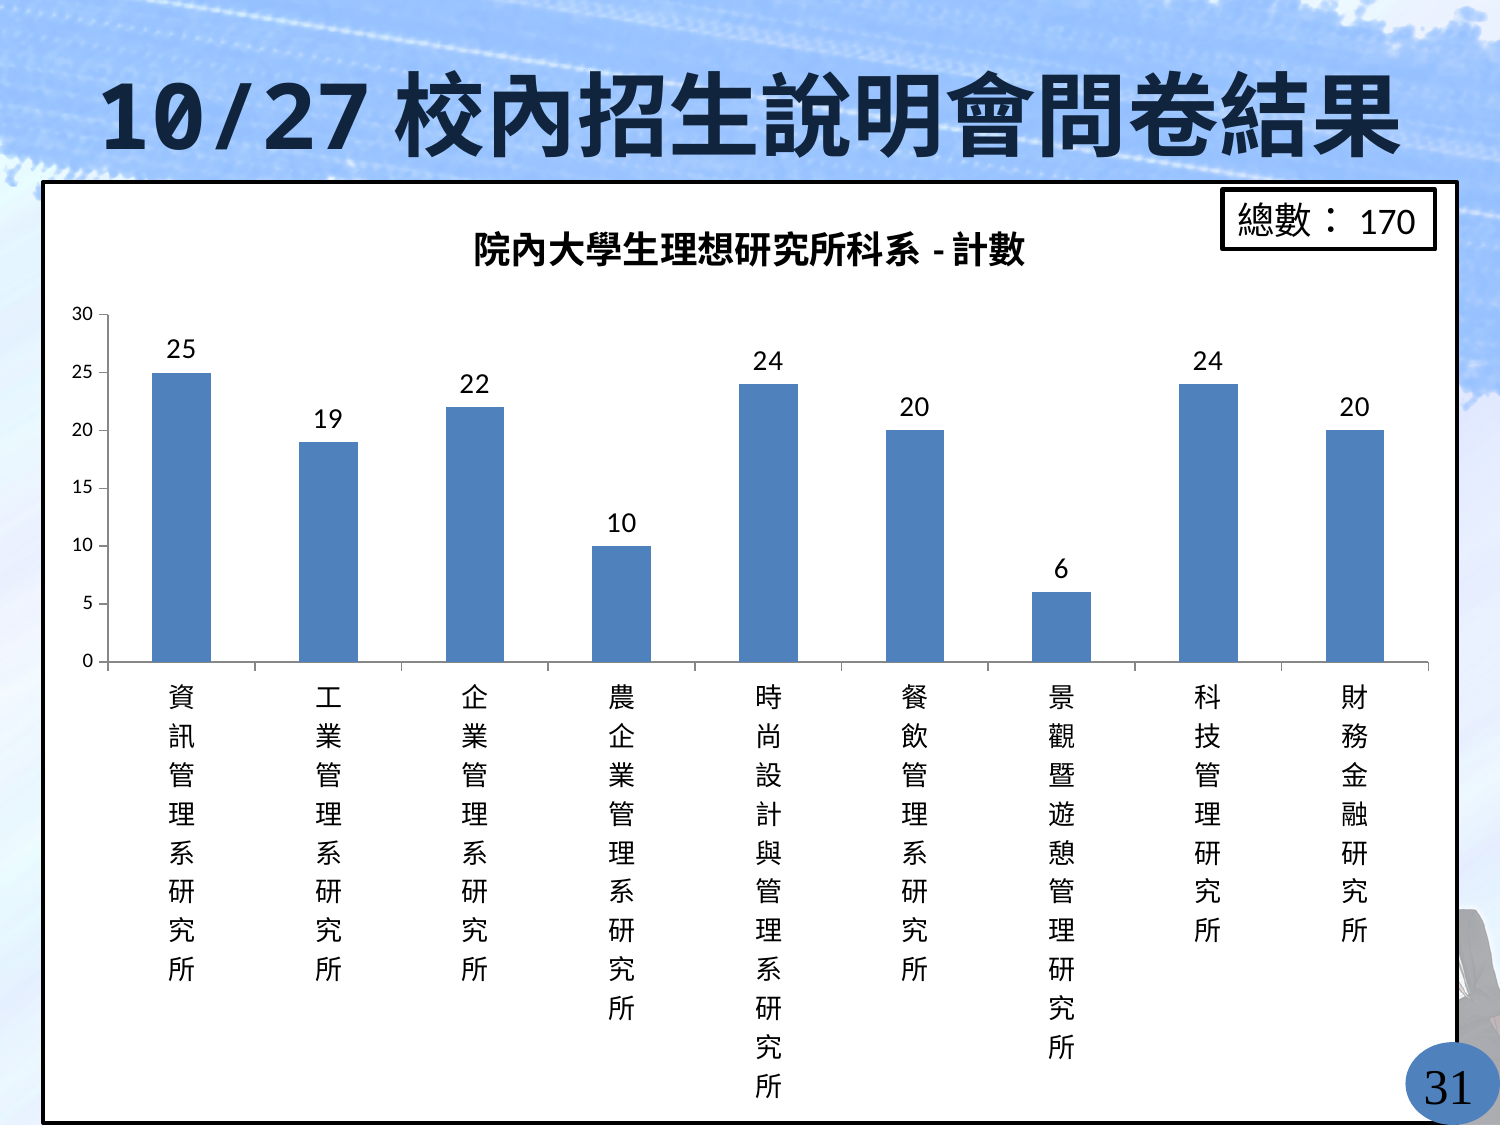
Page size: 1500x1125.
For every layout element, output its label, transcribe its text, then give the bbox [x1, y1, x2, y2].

text_box 總數：170 [1222, 189, 1435, 250]
chart [41, 179, 1459, 1125]
text_box [1489, 1057, 1500, 1110]
title 10/27校內招生說明會問卷結果 [75, 19, 1425, 179]
text_box <編號> [1387, 1046, 1489, 1125]
text_box [1432, 1042, 1473, 1046]
